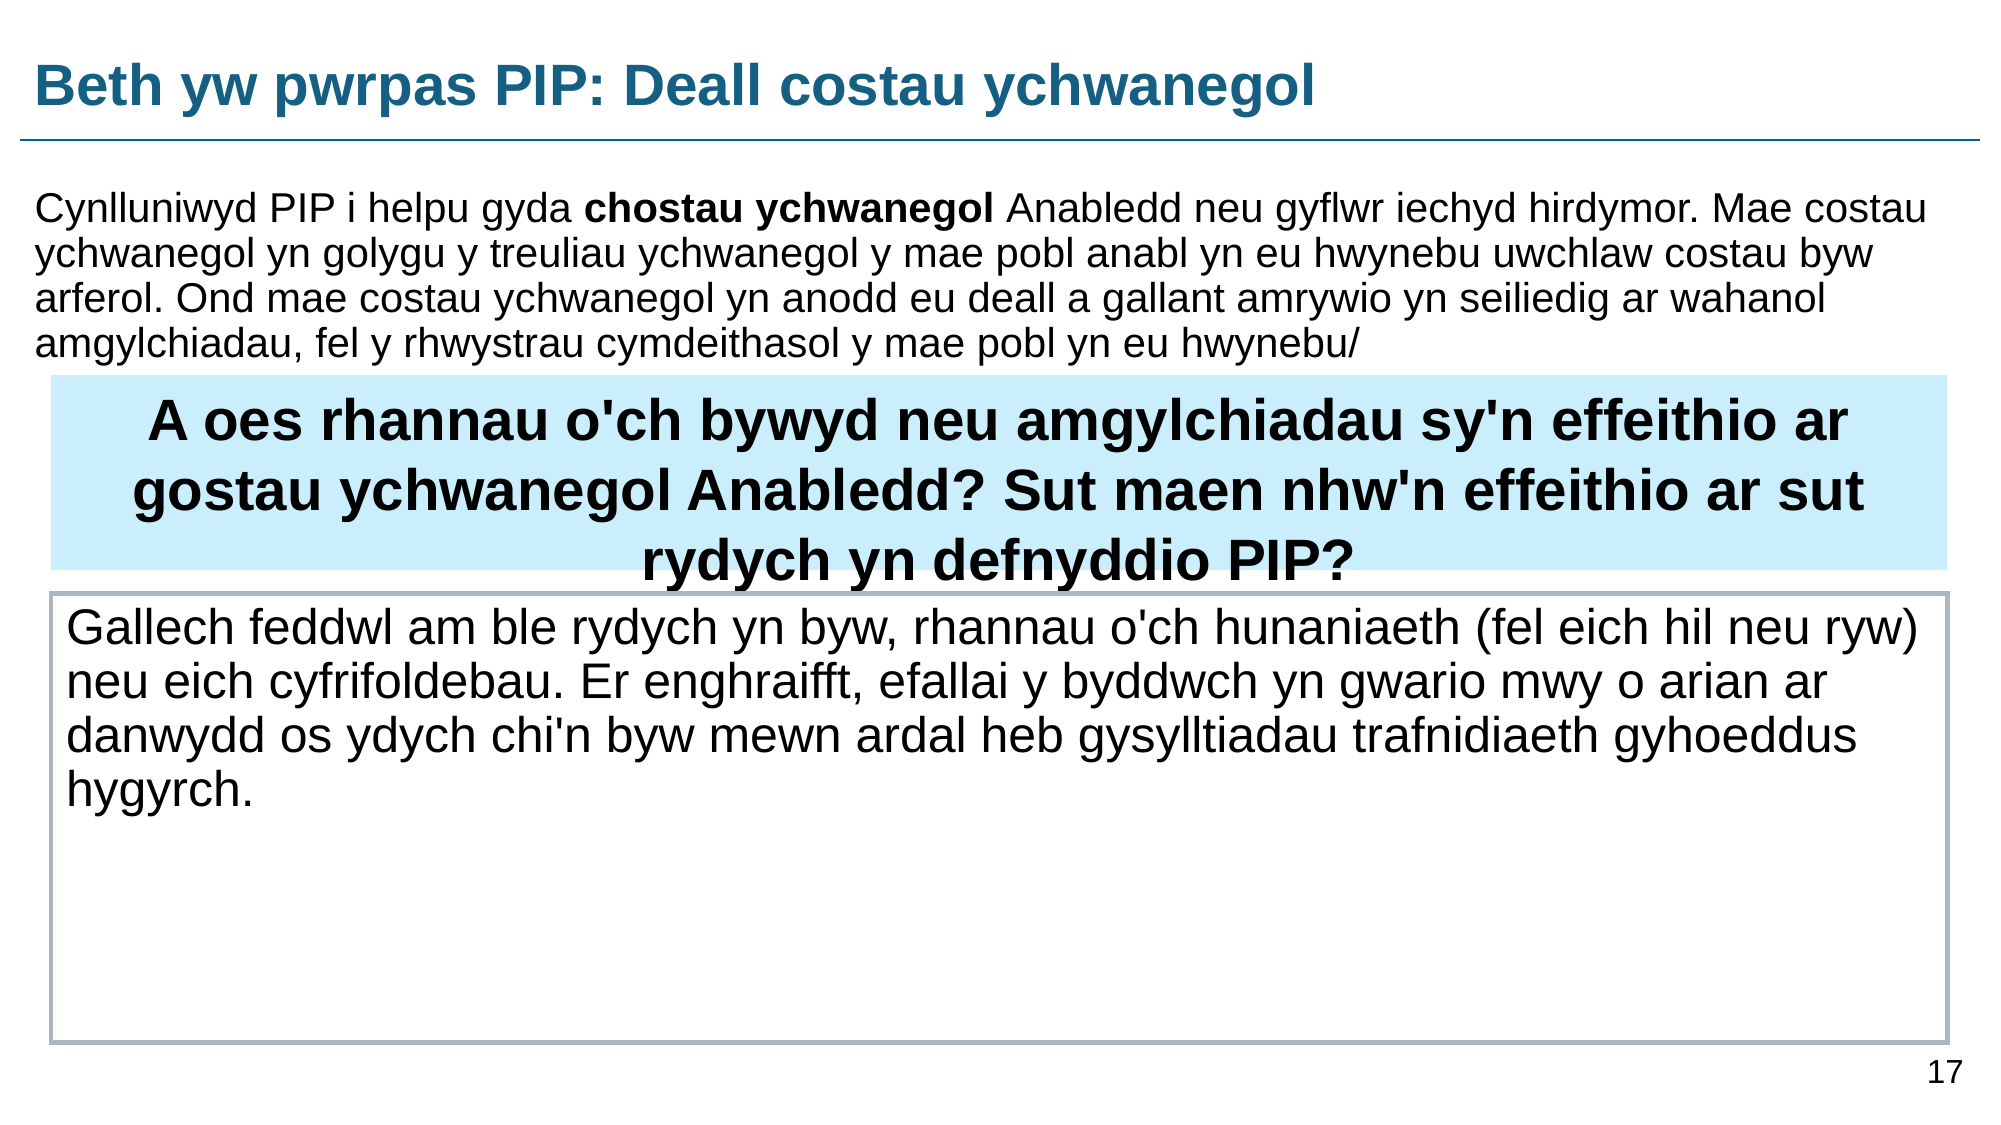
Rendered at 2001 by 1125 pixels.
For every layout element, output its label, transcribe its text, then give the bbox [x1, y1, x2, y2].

text_box 17 [1911, 1042, 1983, 1103]
list Cynlluniwyd PIP i helpu gyda chostau ychwanegol Anabledd neu gyflwr iechyd hirdymor. Mae costau ychwanegol yn golygu y treuliau ychwanegol y mae pobl anabl yn eu hwynebu uwchlaw costau byw arferol. Ond mae costau ychwanegol yn anodd eu deall a gallant amrywio yn seiliedig ar wahanol amgylchiadau, fel y rhwystrau cymdeithasol y mae pobl yn eu hwynebu/ [19, 128, 1981, 539]
text_box A oes rhannau o'ch bywyd neu amgylchiadau sy'n effeithio ar gostau ychwanegol Anabledd? Sut maen nhw'n effeithio ar sut rydych yn defnyddio PIP? [51, 375, 1947, 570]
title Beth yw pwrpas PIP: Deall costau ychwanegol [19, 47, 1981, 128]
text_box Gallech feddwl am ble rydych yn byw, rhannau o'ch hunaniaeth (fel eich hil neu ryw) neu eich cyfrifoldebau. Er enghraifft, efallai y byddwch yn gwario mwy o arian ar danwydd os ydych chi'n byw mewn ardal heb gysylltiadau trafnidiaeth gyhoeddus hygyrch. [51, 593, 1948, 1043]
